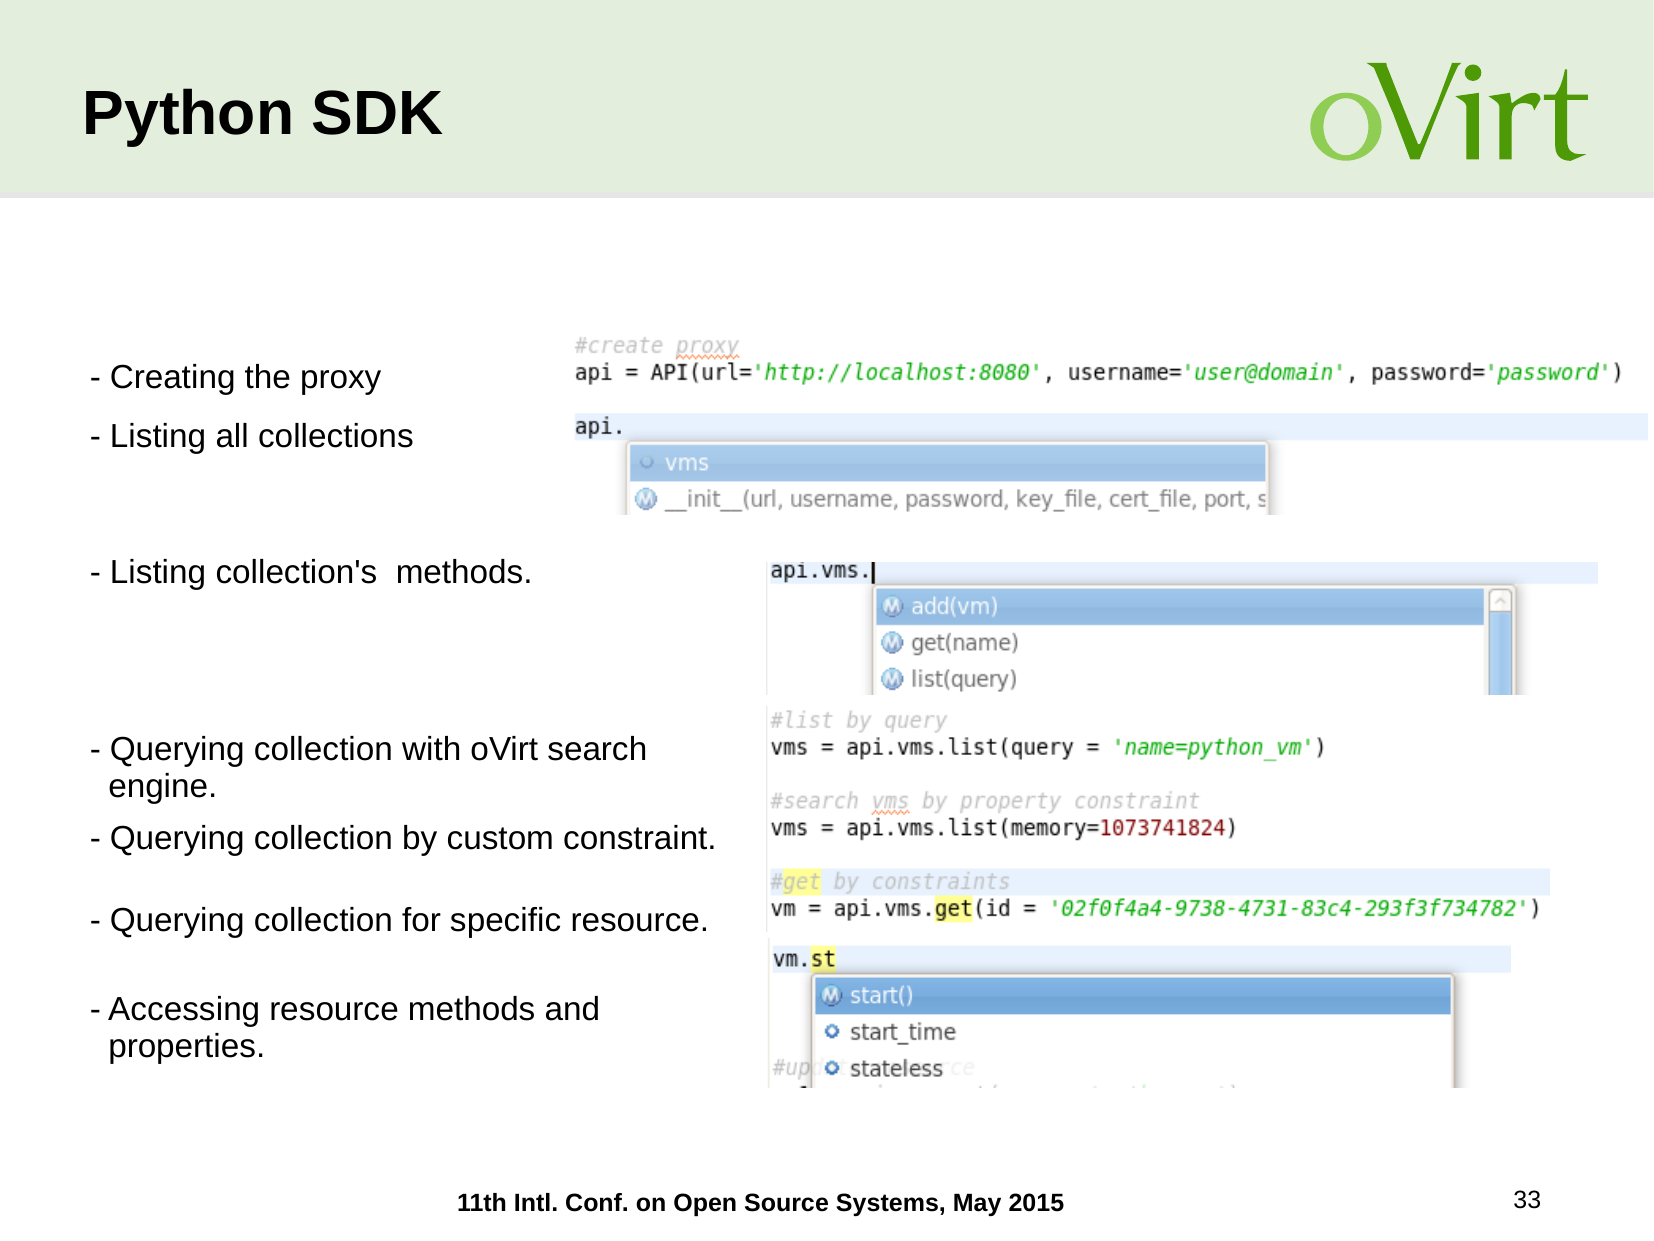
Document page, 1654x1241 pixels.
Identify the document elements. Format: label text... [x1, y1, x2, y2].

text_box - Creating the proxy [75, 351, 526, 404]
text_box - Accessing resource methods and properties. [75, 983, 751, 1072]
text_box - Querying collection by custom constraint. [75, 811, 751, 864]
picture [766, 706, 1550, 933]
text_box - Querying collection for specific resource. [75, 894, 751, 947]
picture [762, 938, 1511, 1088]
title [82, 37, 1571, 225]
picture [766, 562, 1598, 695]
text_box - Listing collection's methods. [75, 546, 638, 598]
text_box - Querying collection with oVirt search engine. [75, 723, 788, 813]
picture [572, 331, 1648, 515]
text_box - Listing all collections [75, 410, 526, 463]
